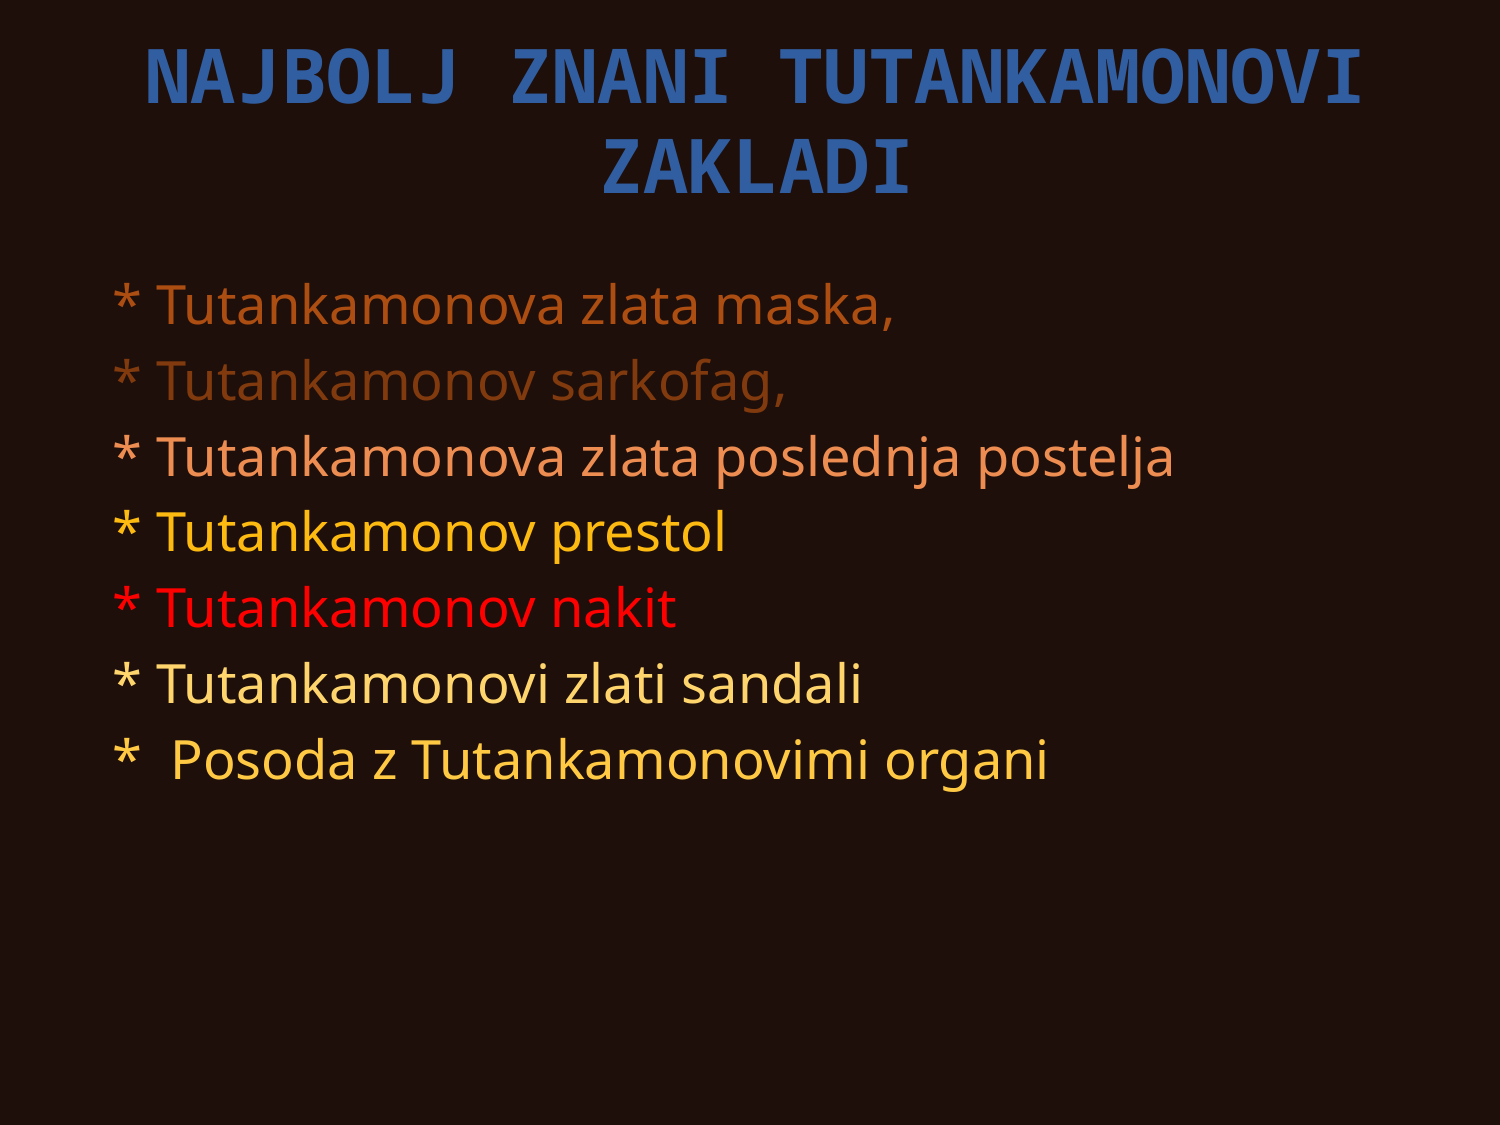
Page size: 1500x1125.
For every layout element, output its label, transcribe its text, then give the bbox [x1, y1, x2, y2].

title NAJBOLJ ZNANI TUTANKAMONOVI ZAKLADI [88, 19, 1425, 218]
list * Tutankamonova zlata maska, * Tutankamonov sarkofag, * Tutankamonova zlata poslednja postelja * Tutankamonov prestol * Tutankamonov nakit * Tutankamonovi zlati sandali * Posoda z Tutankamonovimi organi [75, 262, 1400, 1005]
